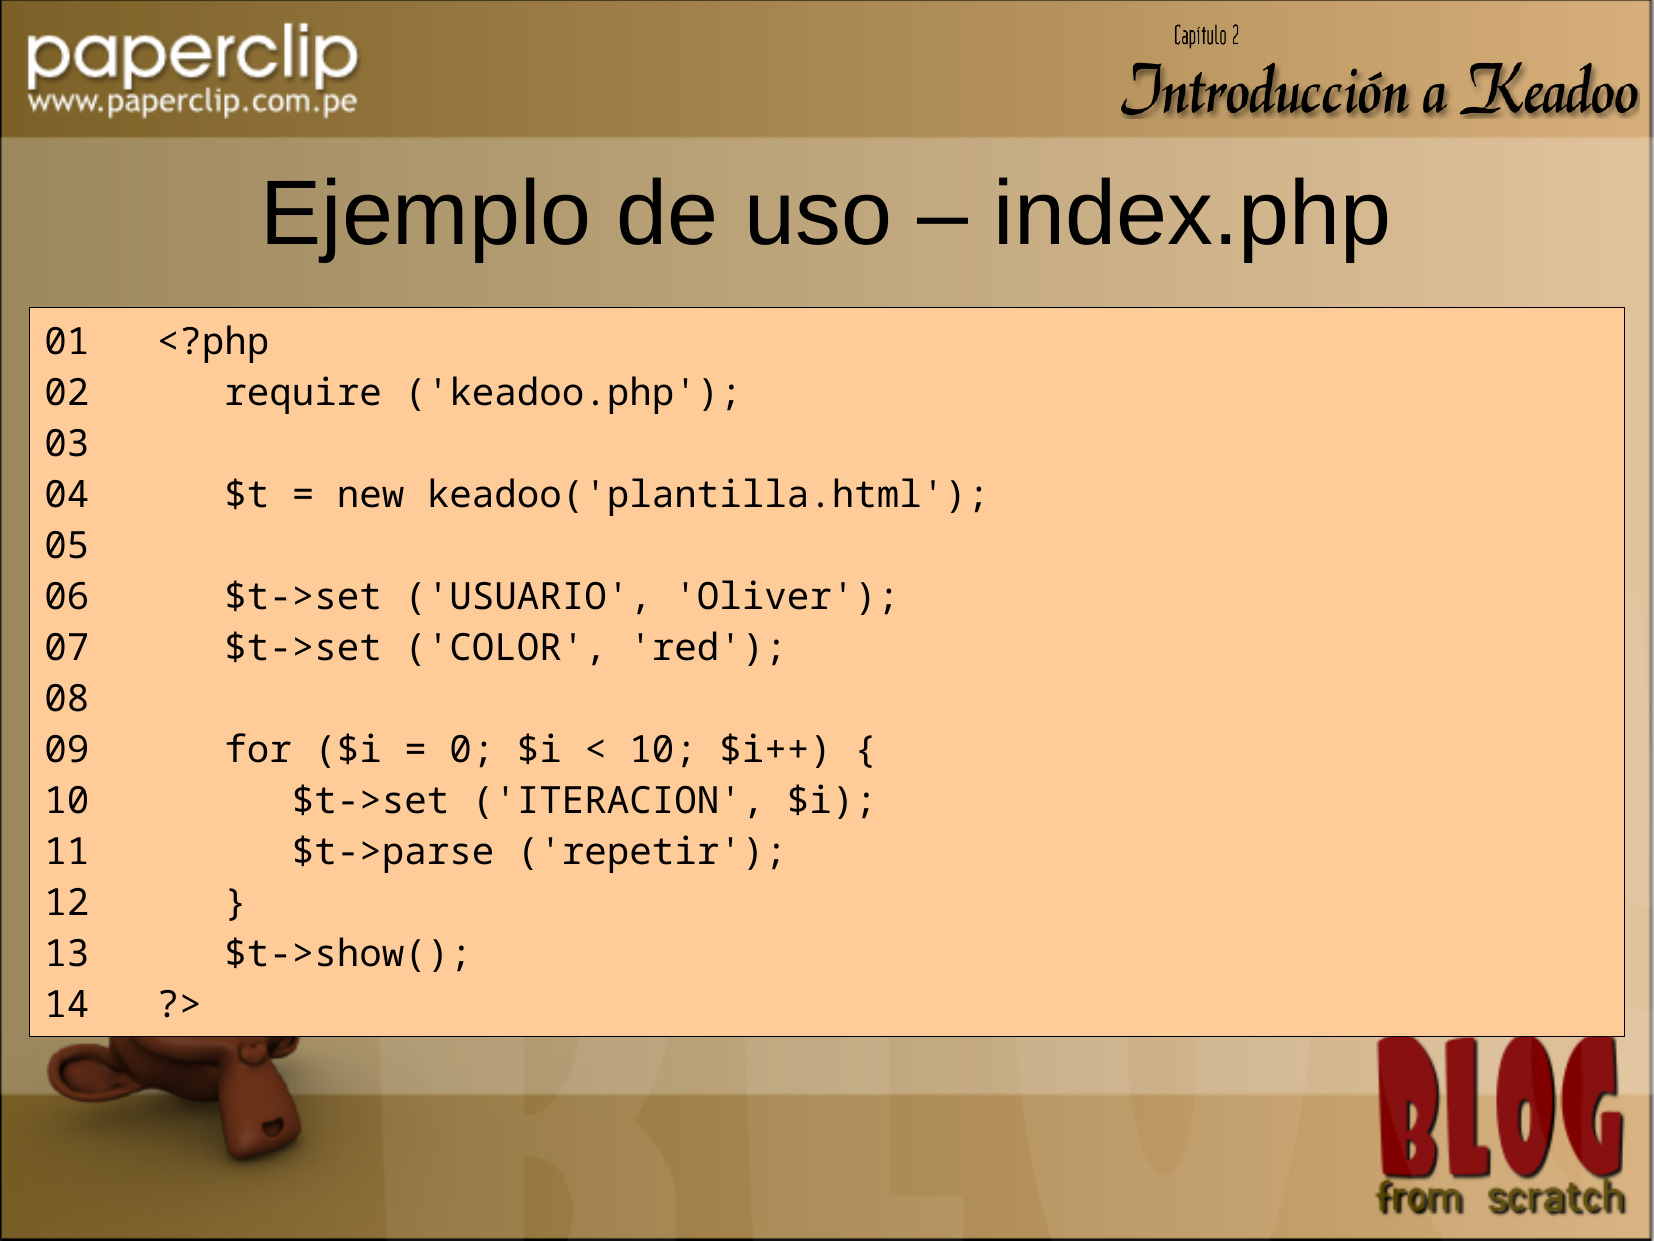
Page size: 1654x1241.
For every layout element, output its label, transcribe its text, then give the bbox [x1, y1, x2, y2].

text_box 01 <?php 02 require ('keadoo.php'); 03 04 $t = new keadoo('plantilla.html'); 05 06 $t->set ('USUARIO', 'Oliver'); 07 $t->set ('COLOR', 'red'); 08 09 for ($i = 0; $i < 10; $i++) { 10 $t->set ('ITERACION', $i); 11 $t->parse ('repetir'); 12 } 13 $t->show(); 14 ?> [29, 307, 1625, 932]
picture [0, 0, 1654, 1241]
title Ejemplo de uso – index.php [82, 147, 1571, 279]
